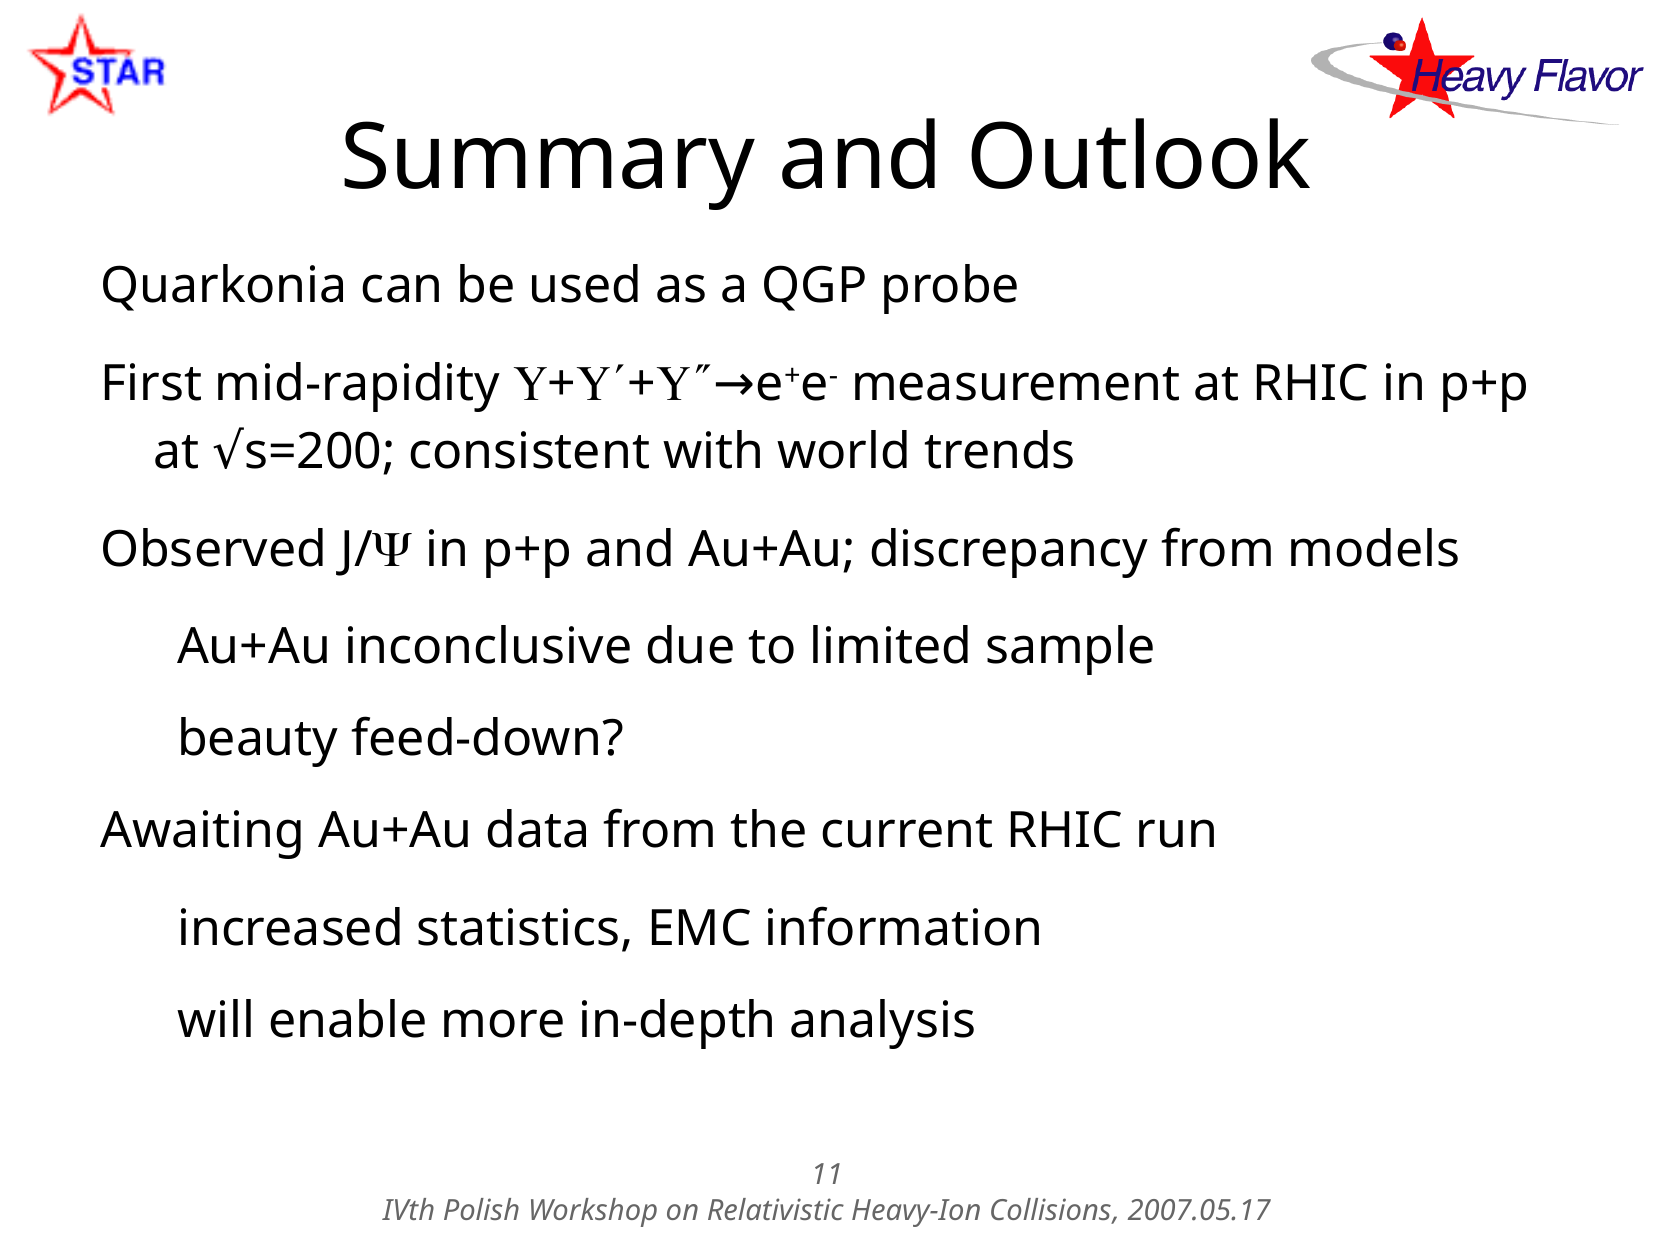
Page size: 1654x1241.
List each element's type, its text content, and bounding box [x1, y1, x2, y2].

title Summary and Outlook [82, 56, 1571, 248]
picture [1311, 17, 1651, 125]
list Quarkonia can be used as a QGP probe First mid-rapidity U+U+U→e+e- measurement at RHIC in p+p at √s=200; consistent with world trends Observed J/Y in p+p and Au+Au; discrepancy from models Au+Au inconclusive due to limited sample beauty feed-down? Awaiting Au+Au data from the current RHIC run increased statistics, EMC information will enable more in-depth analysis [82, 248, 1571, 1111]
picture [5, 0, 195, 142]
